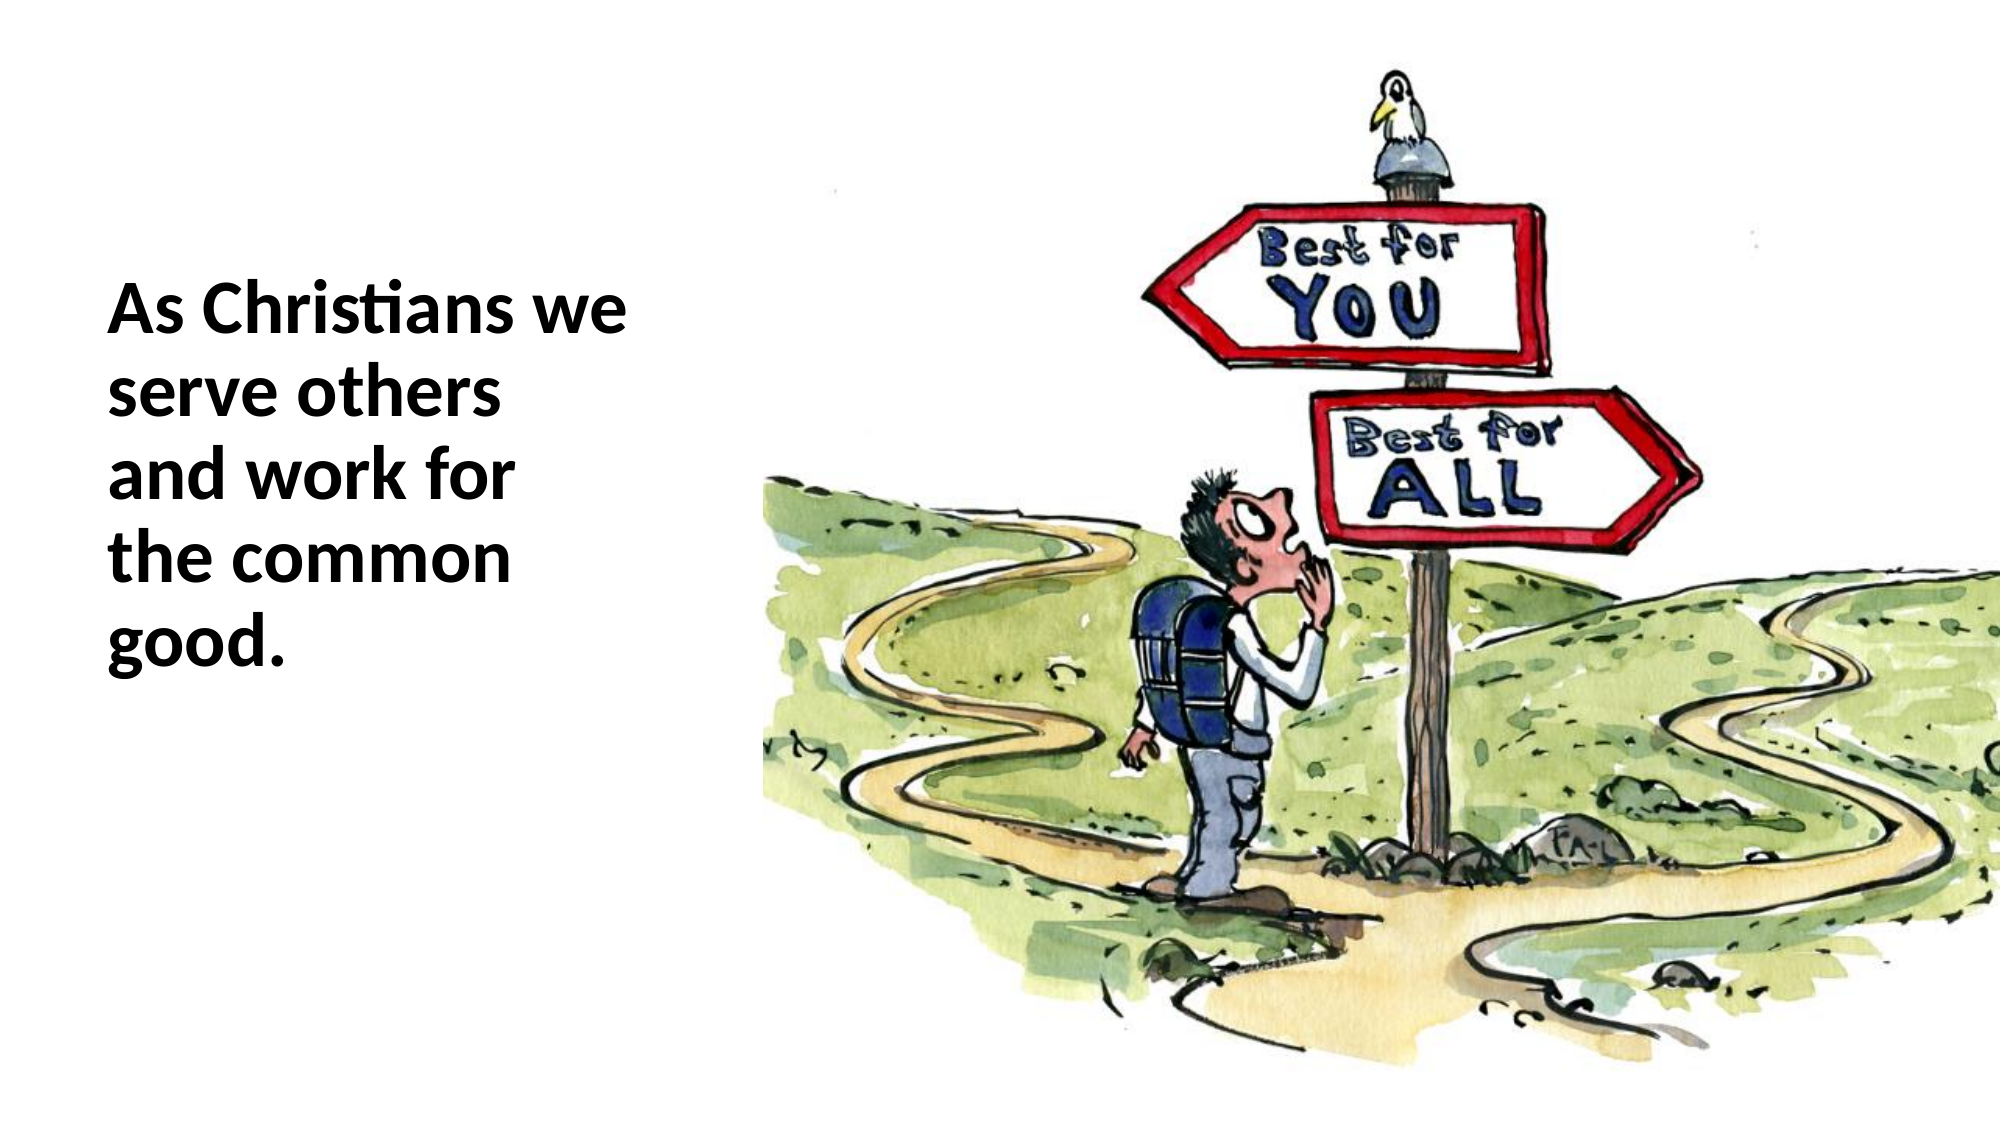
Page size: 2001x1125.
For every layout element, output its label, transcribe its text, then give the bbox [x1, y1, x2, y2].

text_box As Christians we serve others and work for the common good. others. [92, 181, 647, 786]
picture [763, 0, 2000, 1125]
